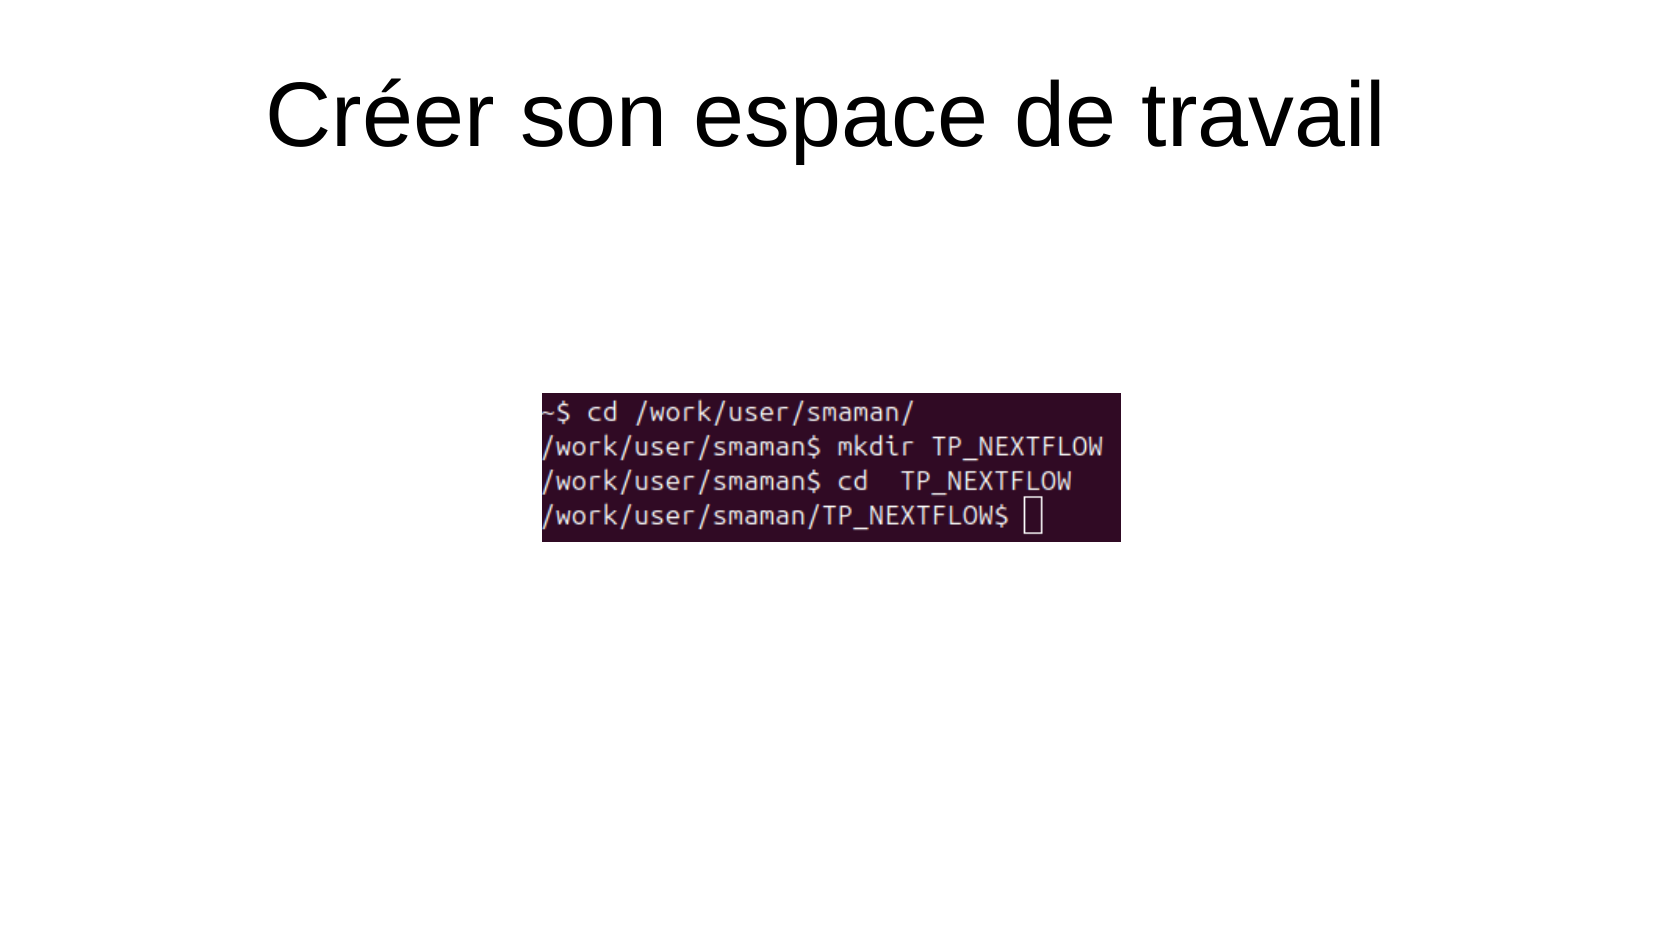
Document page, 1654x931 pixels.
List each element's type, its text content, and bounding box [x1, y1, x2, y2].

picture [542, 393, 1121, 542]
title Créer son espace de travail [82, 37, 1571, 193]
